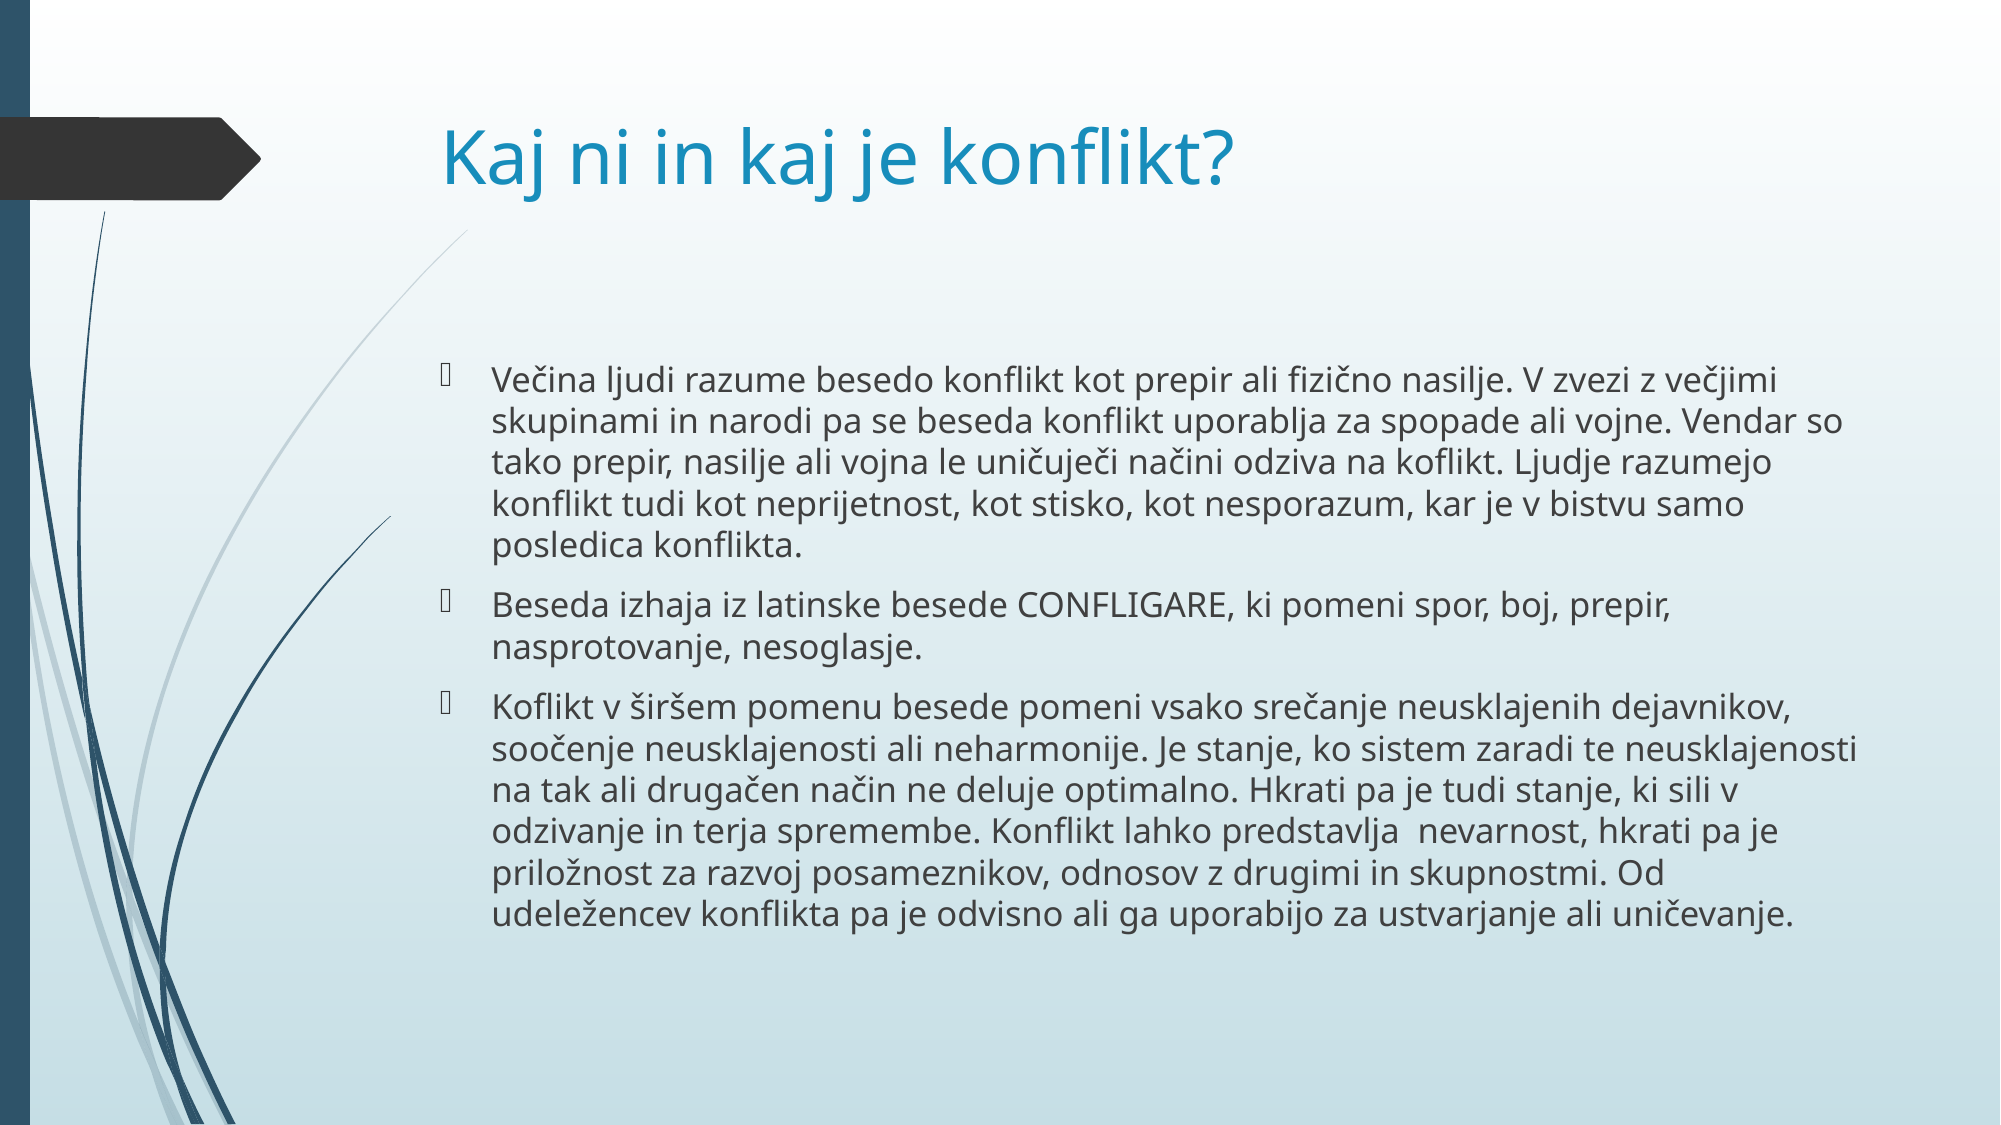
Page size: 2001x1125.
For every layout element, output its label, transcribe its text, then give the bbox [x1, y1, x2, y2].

title Kaj ni in kaj je konflikt? [425, 102, 1888, 313]
list Večina ljudi razume besedo konflikt kot prepir ali fizično nasilje. V zvezi z večjimi skupinami in narodi pa se beseda konflikt uporablja za spopade ali vojne. Vendar so tako prepir, nasilje ali vojna le uničuječi načini odziva na koflikt. Ljudje razumejo konflikt tudi kot neprijetnost, kot stisko, kot nesporazum, kar je v bistvu samo posledica konflikta. Beseda izhaja iz latinske besede CONFLIGARE, ki pomeni spor, boj, prepir, nasprotovanje, nesoglasje. Koflikt v širšem pomenu besede pomeni vsako srečanje neusklajenih dejavnikov, soočenje neusklajenosti ali neharmonije. Je stanje, ko sistem zaradi te neusklajenosti na tak ali drugačen način ne deluje optimalno. Hkrati pa je tudi stanje, ki sili v odzivanje in terja spremembe. Konflikt lahko predstavlja nevarnost, hkrati pa je priložnost za razvoj posameznikov, odnosov z drugimi in skupnostmi. Od udeležencev konflikta pa je odvisno ali ga uporabijo za ustvarjanje ali uničevanje. [424, 350, 1888, 970]
